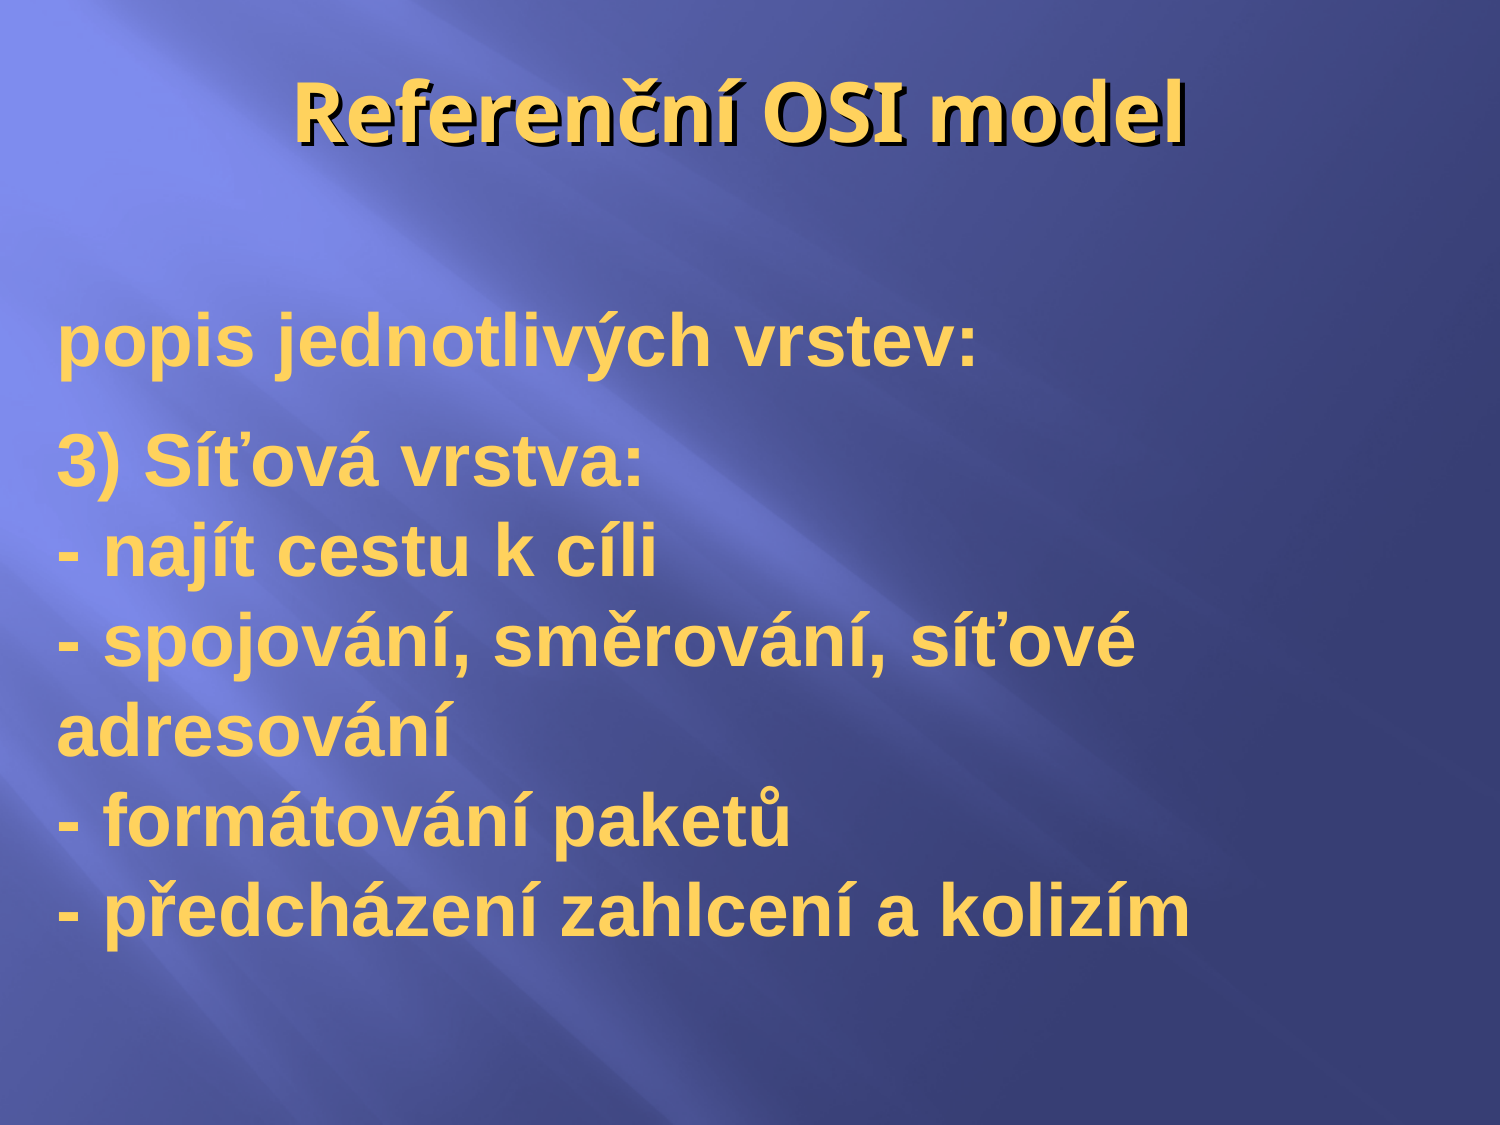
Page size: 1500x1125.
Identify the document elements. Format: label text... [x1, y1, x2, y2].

text_box popis jednotlivých vrstev: 3) Síťová vrstva: - najít cestu k cíli - spojování, směrování, síťové adresování - formátování paketů - předcházení zahlcení a kolizím [41, 172, 1459, 1071]
title Referenční OSI model [64, 45, 1436, 172]
